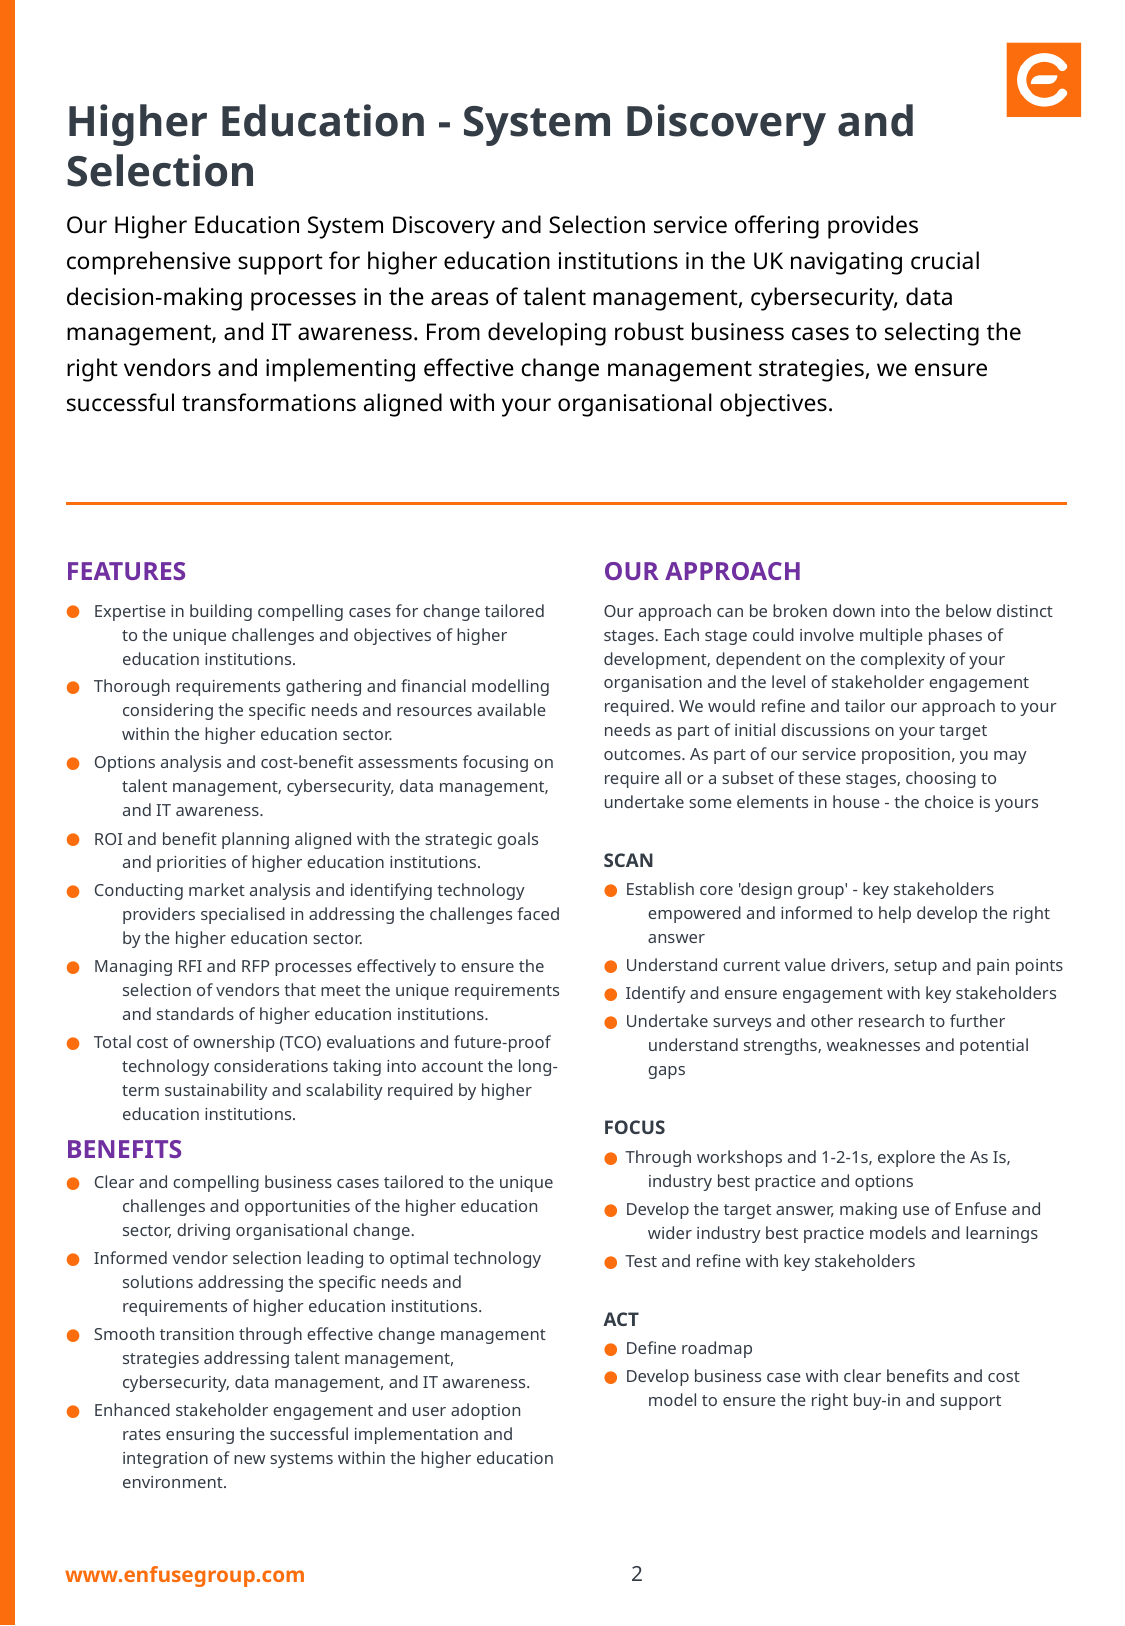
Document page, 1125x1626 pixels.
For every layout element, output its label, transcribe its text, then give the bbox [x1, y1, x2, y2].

text_box Expertise in building compelling cases for change tailored to the unique challenges and objectives of higher education institutions. Thorough requirements gathering and financial modelling considering the specific needs and resources available within the higher education sector. Options analysis and cost-benefit assessments focusing on talent management, cybersecurity, data management, and IT awareness. ROI and benefit planning aligned with the strategic goals and priorities of higher education institutions. Conducting market analysis and identifying technology providers specialised in addressing the challenges faced by the higher education sector. Managing RFI and RFP processes effectively to ensure the selection of vendors that meet the unique requirements and standards of higher education institutions. Total cost of ownership (TCO) evaluations and future-proof technology considerations taking into account the long-term sustainability and scalability required by higher education institutions. BENEFITS Clear and compelling business cases tailored to the unique challenges and opportunities of the higher education sector, driving organisational change. Informed vendor selection leading to optimal technology solutions addressing the specific needs and requirements of higher education institutions. Smooth transition through effective change management strategies addressing talent management, cybersecurity, data management, and IT awareness. Enhanced stakeholder engagement and user adoption rates ensuring the successful implementation and integration of new systems within the higher education environment. [65, 588, 563, 1485]
text_box Our Higher Education System Discovery and Selection service offering provides comprehensive support for higher education institutions in the UK navigating crucial decision-making processes in the areas of talent management, cybersecurity, data management, and IT awareness. From developing robust business cases to selecting the right vendors and implementing effective change management strategies, we ensure successful transformations aligned with your organisational objectives. [65, 194, 1068, 297]
text_box Our approach can be broken down into the below distinct stages. Each stage could involve multiple phases of development, dependent on the complexity of your organisation and the level of stakeholder engagement required. We would refine and tailor our approach to your needs as part of initial discussions on your target outcomes. As part of our service proposition, you may require all or a subset of these stages, choosing to undertake some elements in house - the choice is yours SCAN Establish core 'design group' - key stakeholders empowered and informed to help develop the right answer Understand current value drivers, setup and pain points Identify and ensure engagement with key stakeholders Undertake surveys and other research to further understand strengths, weaknesses and potential gaps FOCUS Through workshops and 1-2-1s, explore the As Is, industry best practice and options Develop the target answer, making use of Enfuse and wider industry best practice models and learnings Test and refine with key stakeholders ACT Define roadmap Develop business case with clear benefits and cost model to ensure the right buy-in and support [603, 594, 1068, 1485]
text_box OUR APPROACH [603, 542, 1068, 594]
text_box Higher Education - System Discovery and Selection [65, 86, 939, 189]
text_box FEATURES [65, 542, 530, 594]
